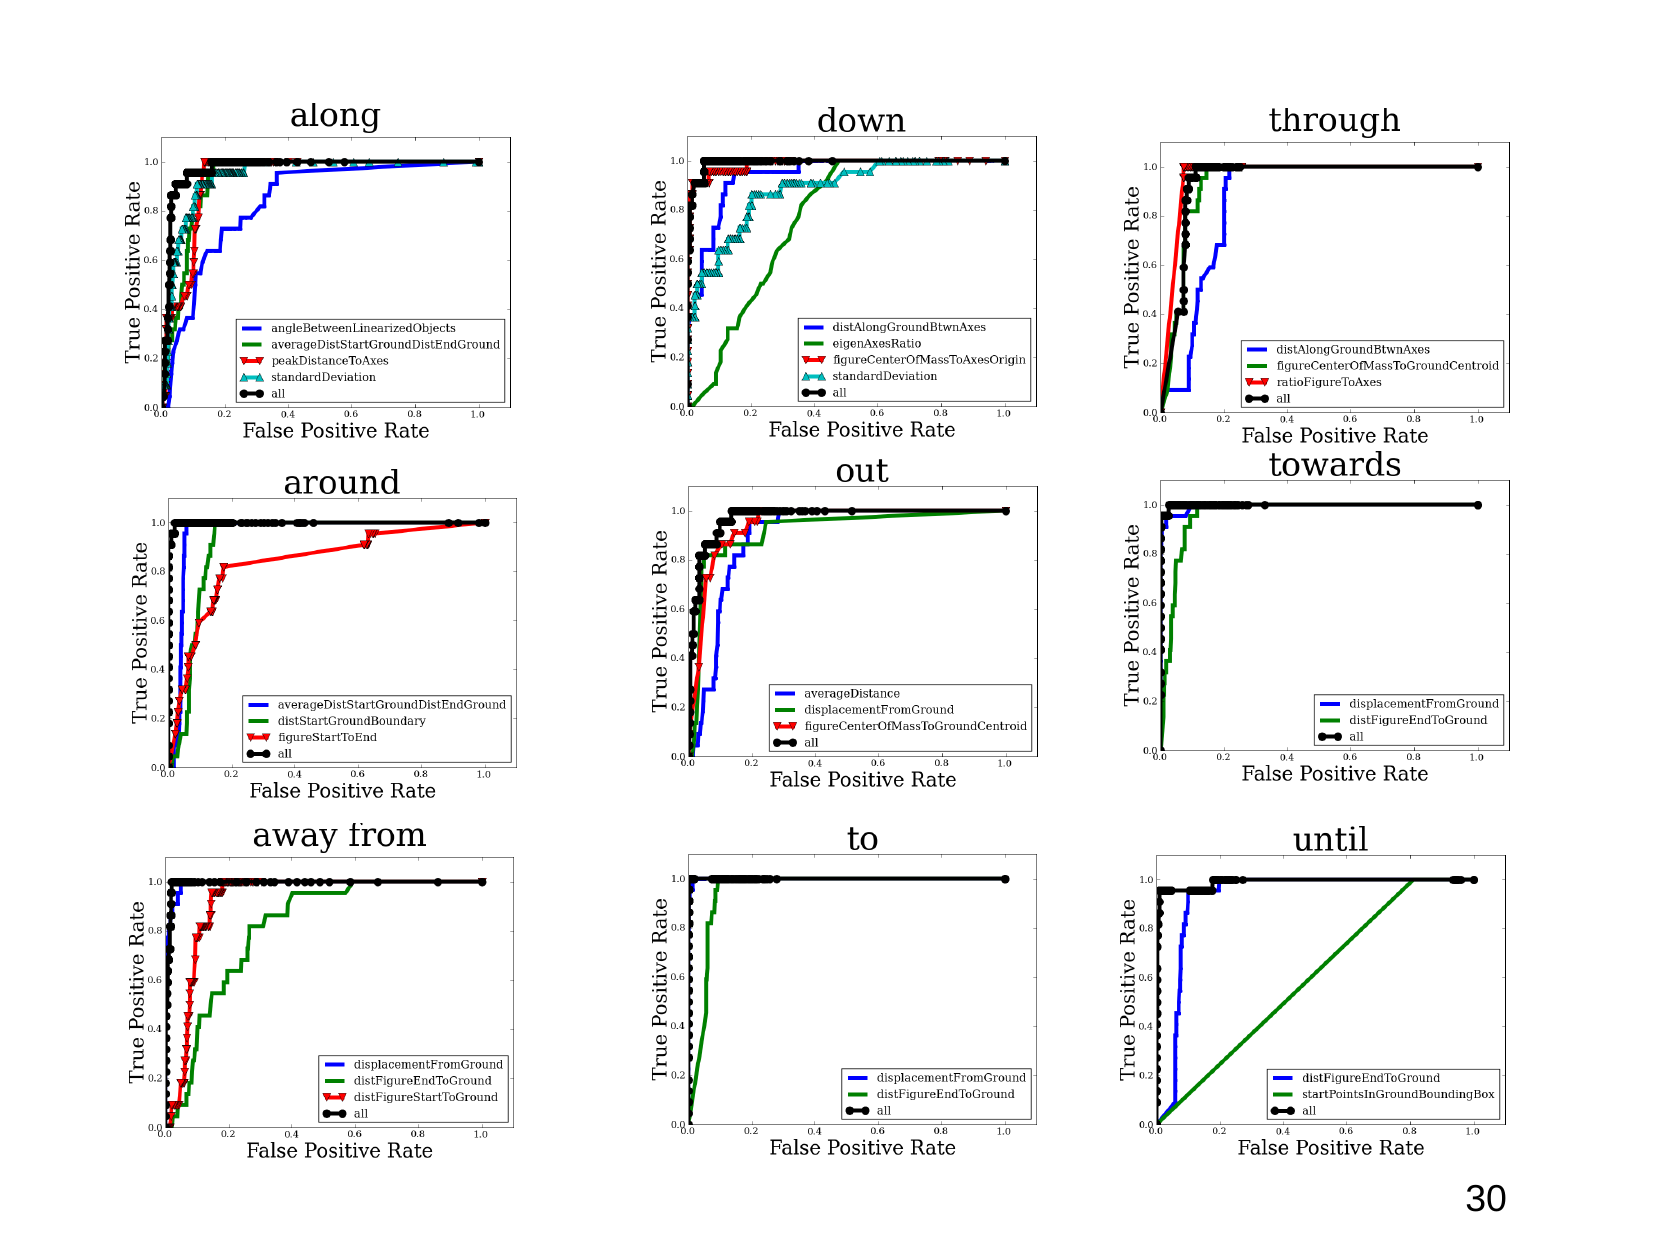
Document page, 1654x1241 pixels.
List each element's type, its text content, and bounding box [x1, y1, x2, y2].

picture [632, 452, 1082, 790]
picture [109, 823, 558, 1161]
picture [632, 820, 1081, 1158]
picture [631, 102, 1081, 440]
picture [1100, 821, 1550, 1158]
picture [112, 464, 561, 801]
picture [105, 103, 555, 441]
text_box <number> [1450, 1170, 1653, 1241]
picture [1104, 108, 1554, 784]
